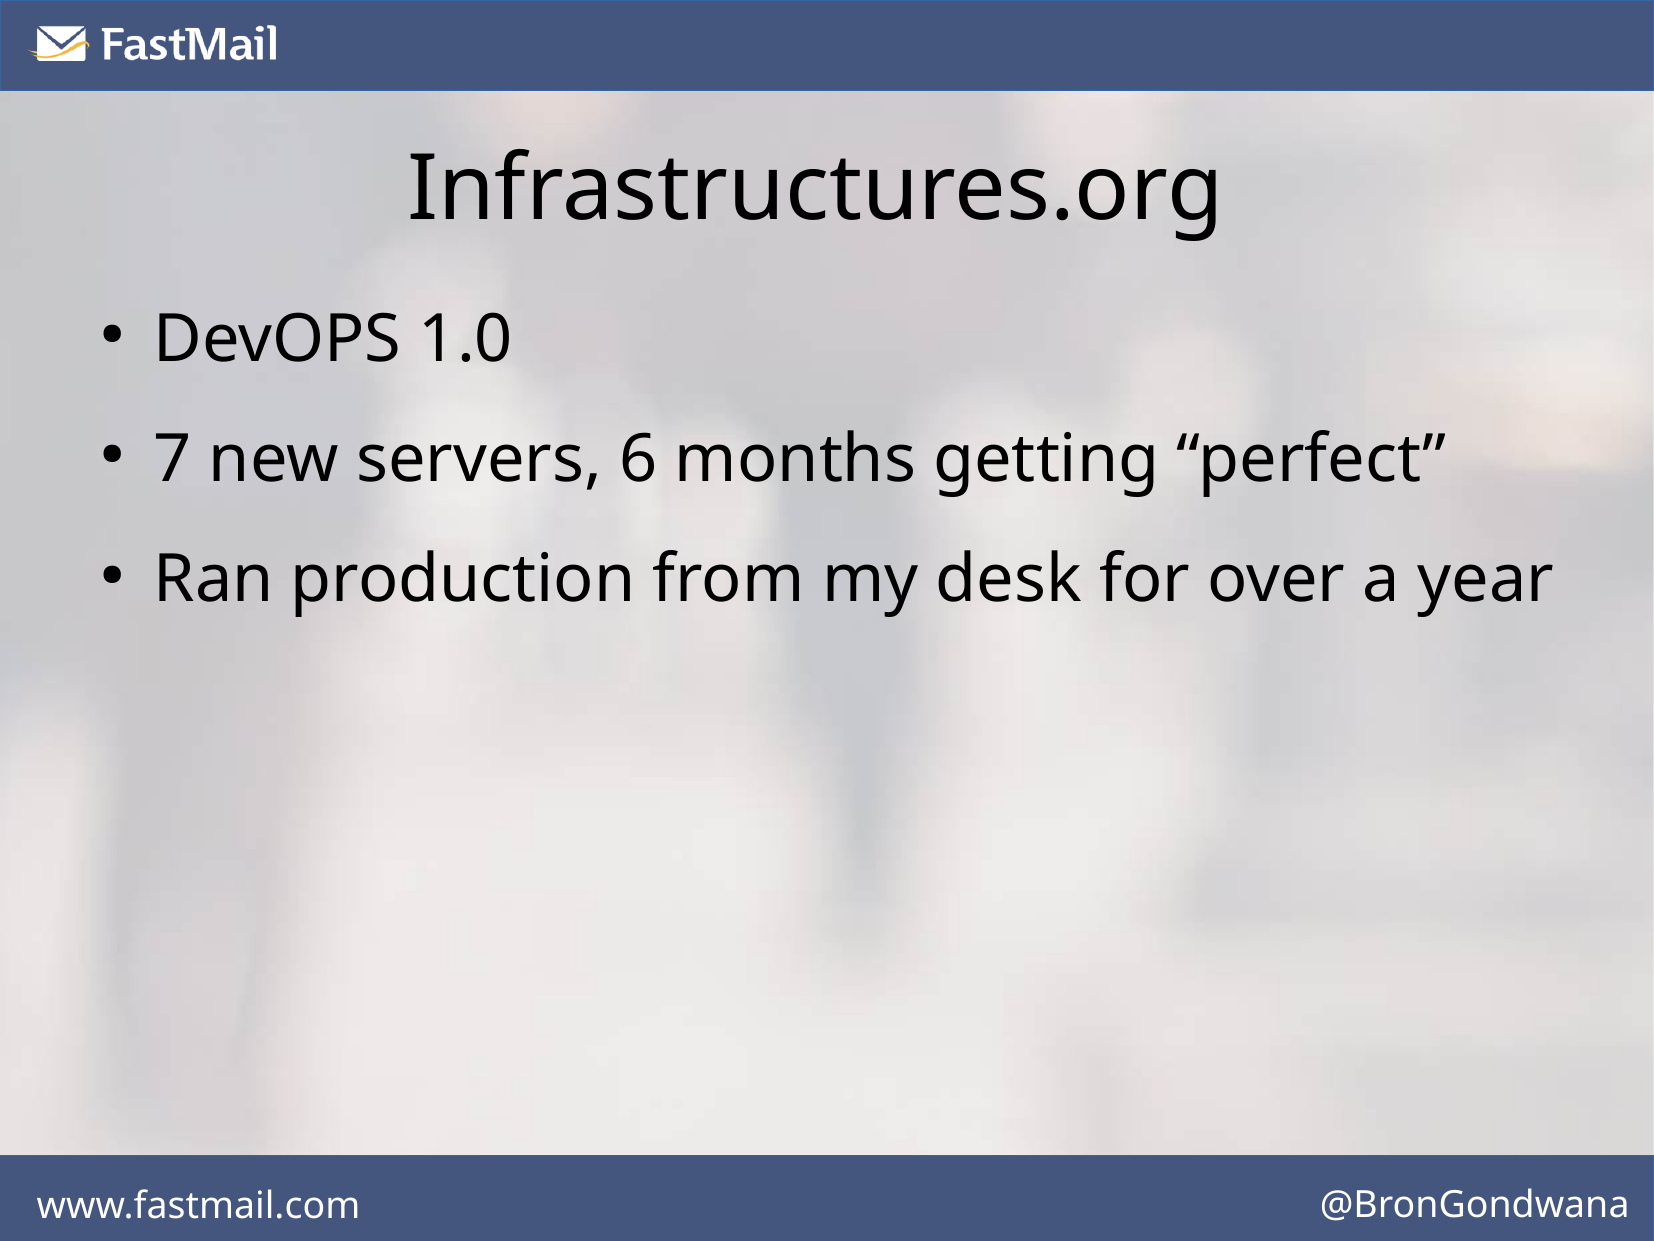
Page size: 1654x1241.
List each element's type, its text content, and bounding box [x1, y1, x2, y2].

list DevOPS 1.0 7 new servers, 6 months getting “perfect” Ran production from my desk for over a year [82, 290, 1571, 1010]
picture [26, 8, 302, 78]
title Infrastructures.org [71, 101, 1561, 267]
picture [0, 91, 1654, 1155]
